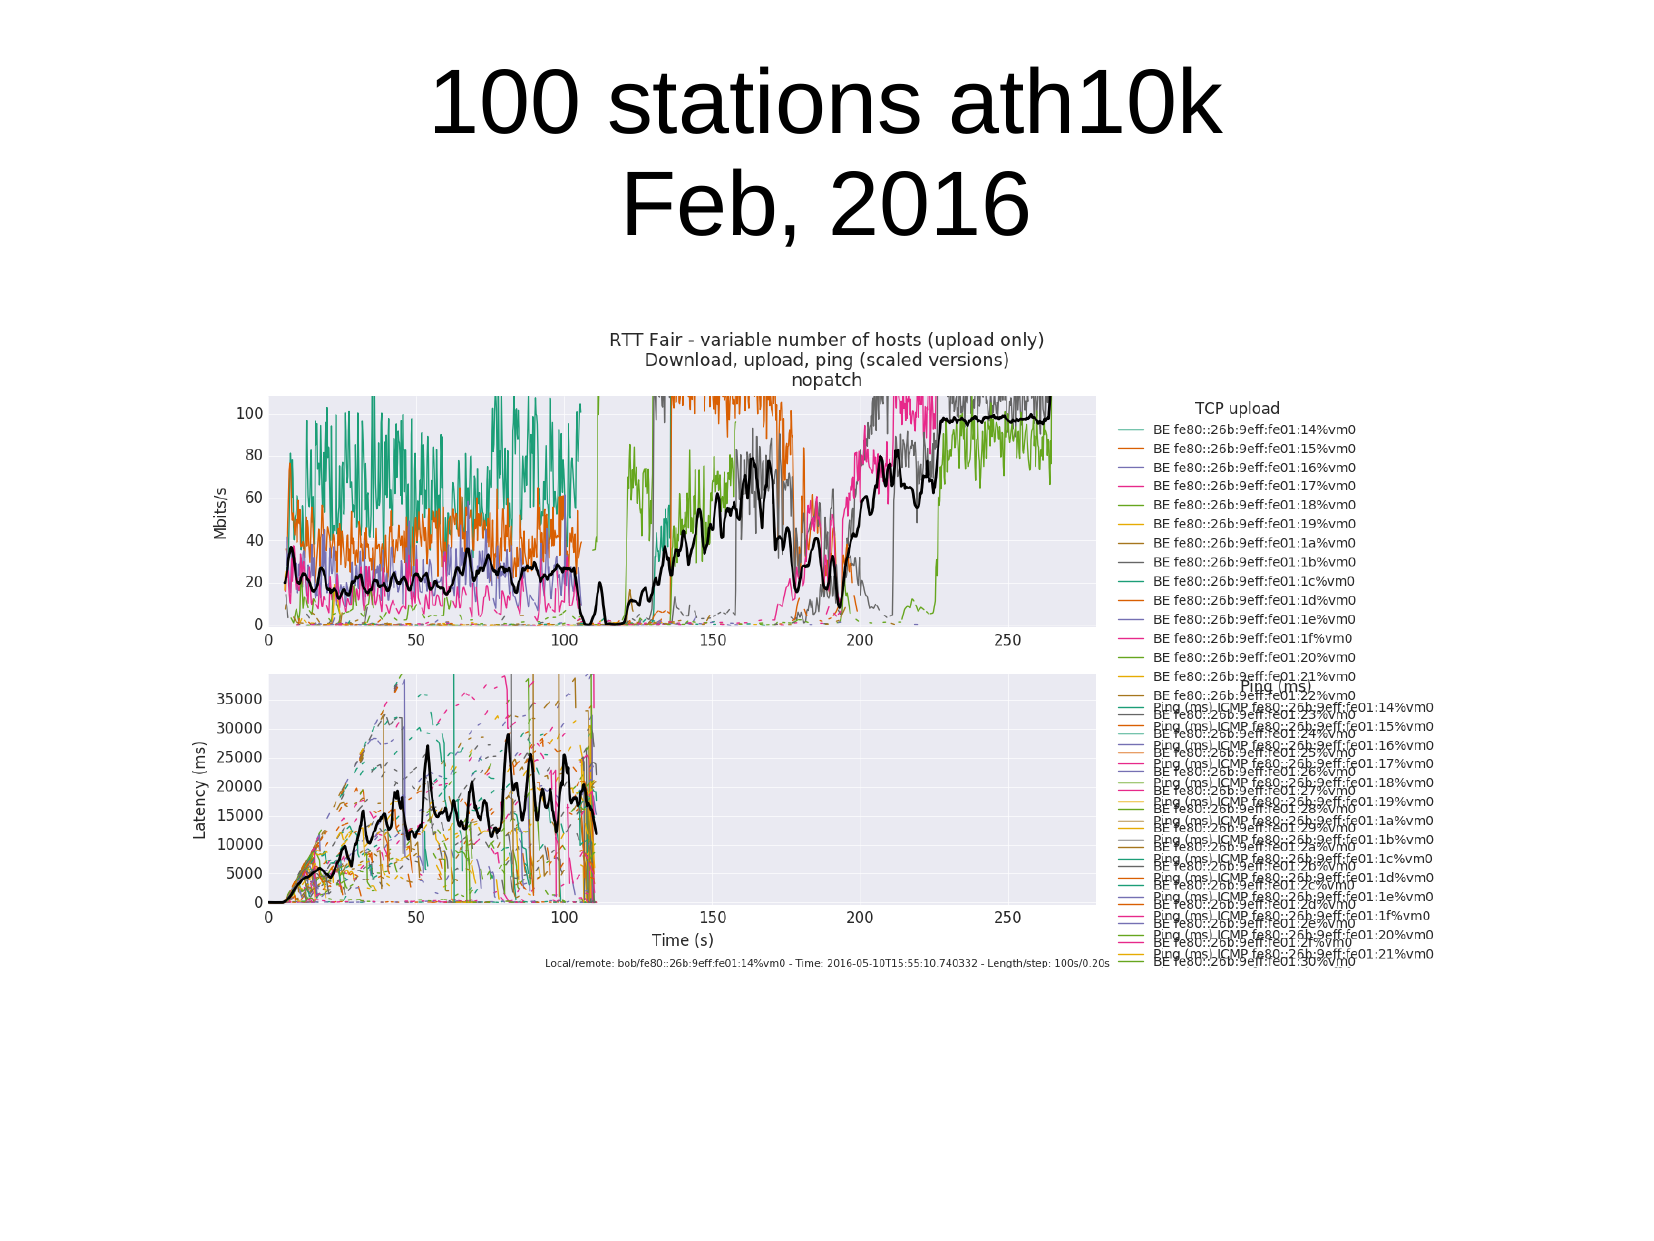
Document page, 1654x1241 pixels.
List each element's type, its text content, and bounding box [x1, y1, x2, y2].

title 100 stations ath10k Feb, 2016 [82, 49, 1571, 257]
picture [82, 332, 1571, 968]
